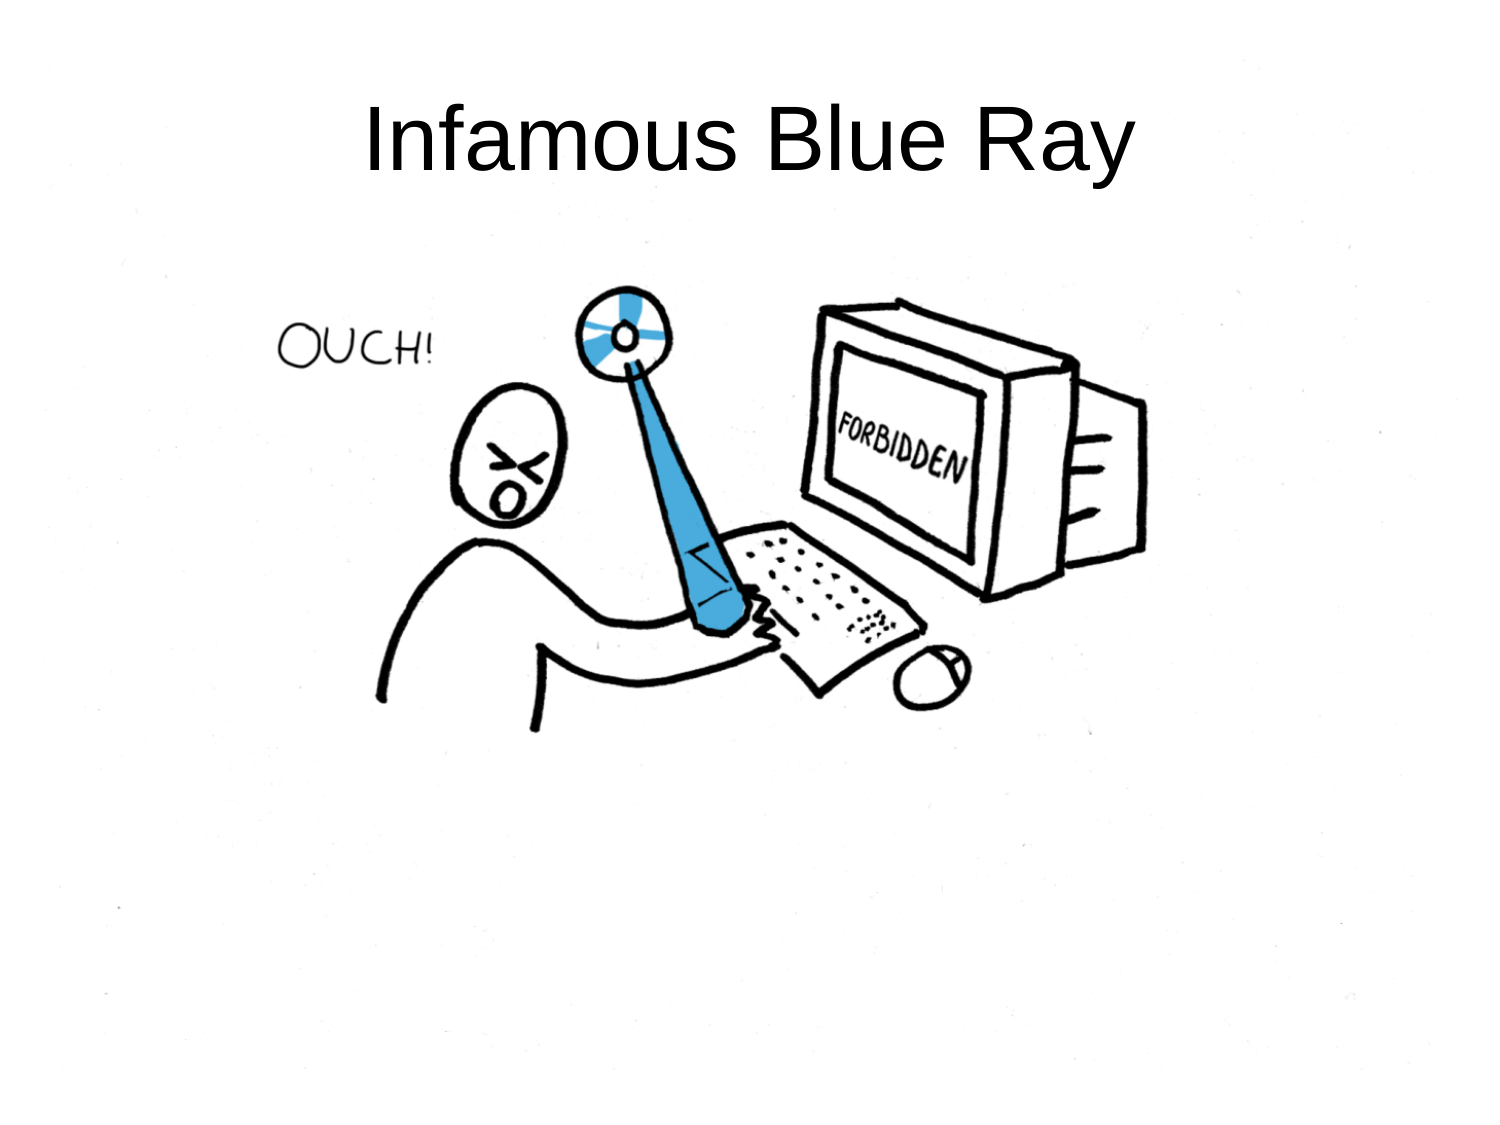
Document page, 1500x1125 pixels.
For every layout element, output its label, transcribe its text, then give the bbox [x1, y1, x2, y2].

title Infamous Blue Ray [75, 45, 1426, 233]
picture [41, 54, 1459, 1071]
